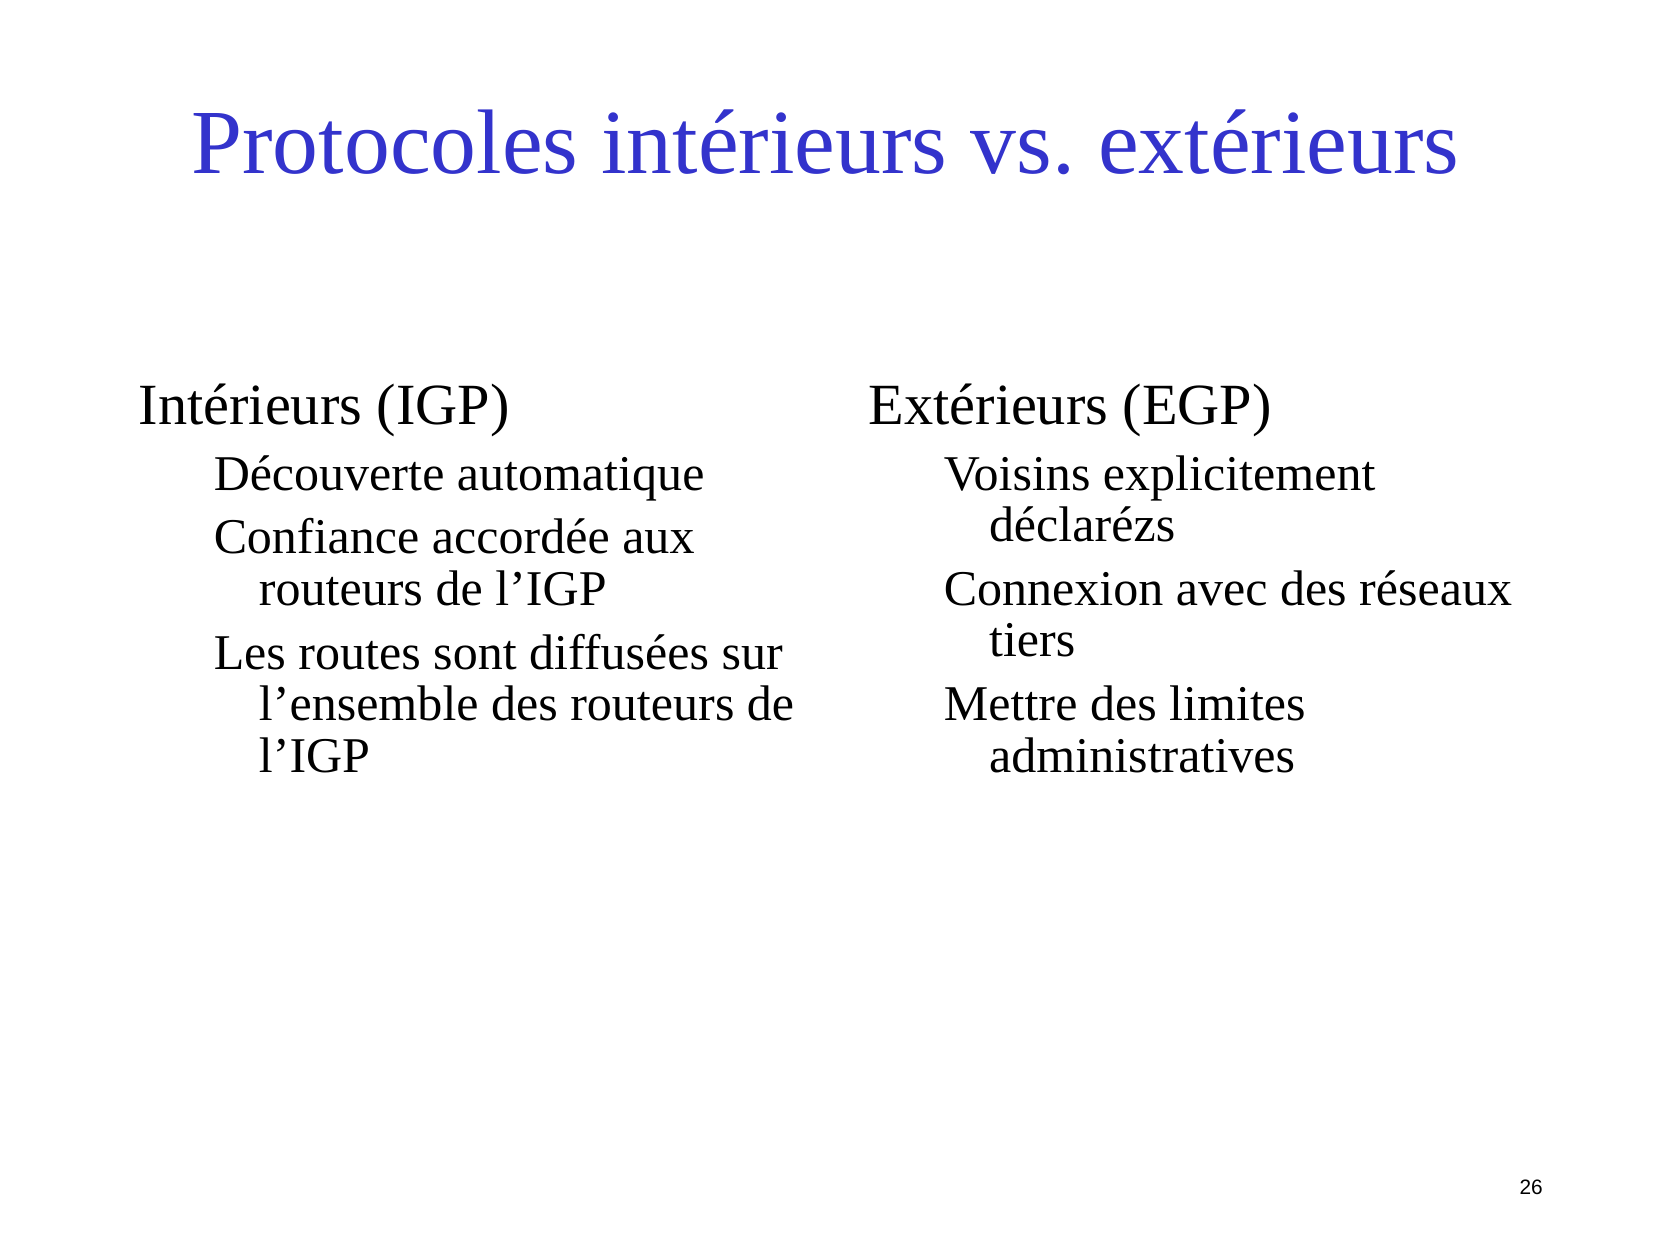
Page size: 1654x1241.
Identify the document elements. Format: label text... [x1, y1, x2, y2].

list Intérieurs (IGP)‏ Découverte automatique Confiance accordée aux routeurs de l’IGP Les routes sont diffusées sur l’ensemble des routeurs de l’IGP [123, 289, 827, 1131]
title Protocoles intérieurs vs. extérieurs [123, 14, 1530, 275]
list Extérieurs (EGP)‏ Voisins explicitement déclarézs Connexion avec des réseaux tiers Mettre des limites administratives [854, 289, 1558, 1131]
